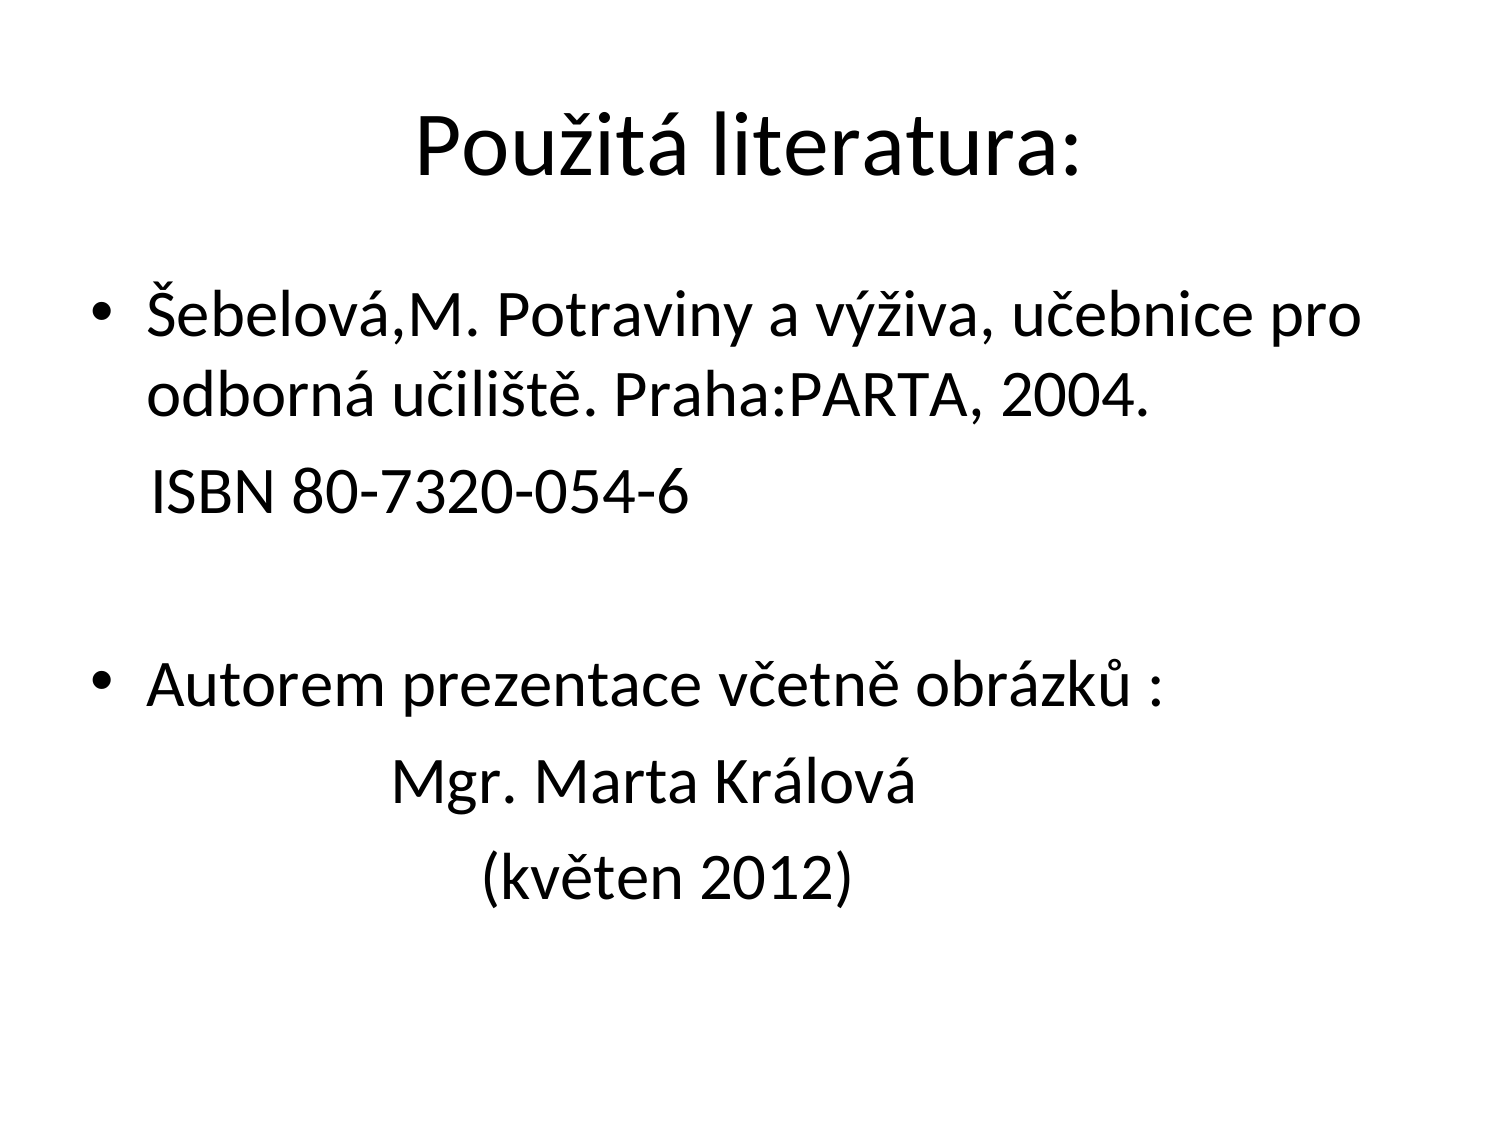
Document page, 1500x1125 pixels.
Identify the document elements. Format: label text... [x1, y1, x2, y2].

list Šebelová,M. Potraviny a výživa, učebnice pro odborná učiliště. Praha:PARTA, 2004. ISBN 80-7320-054-6 Autorem prezentace včetně obrázků : Mgr. Marta Králová (květen 2012) [75, 262, 1426, 1018]
title Použitá literatura: [75, 45, 1426, 233]
